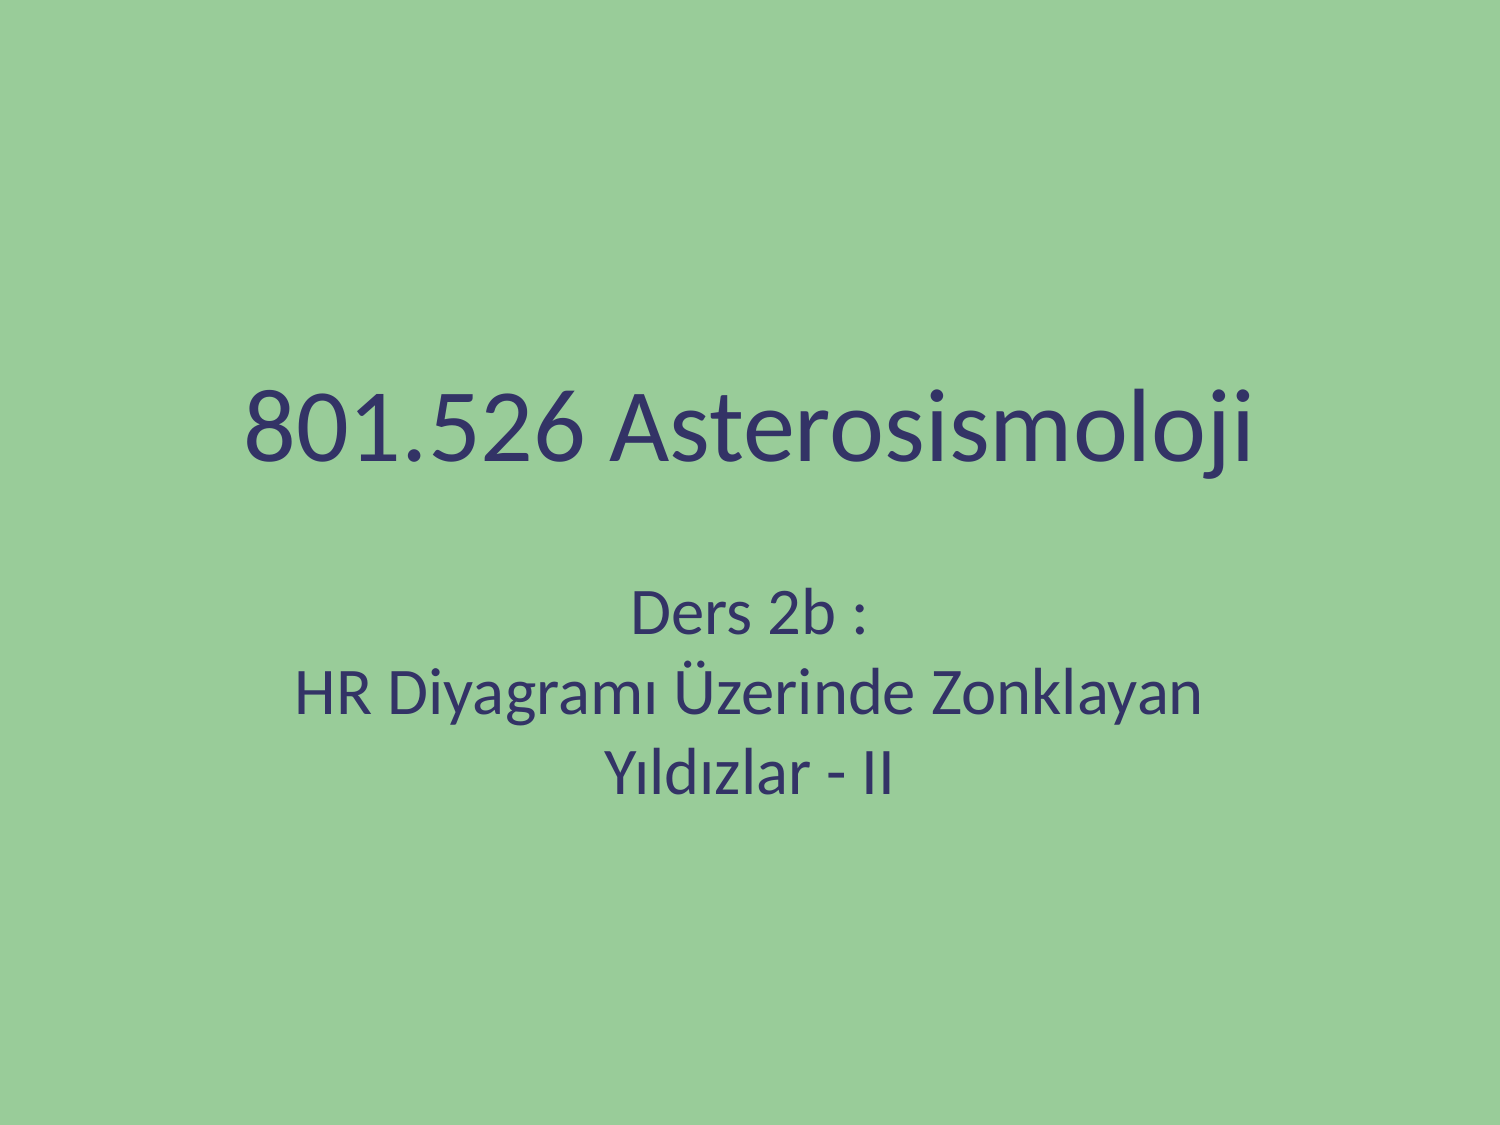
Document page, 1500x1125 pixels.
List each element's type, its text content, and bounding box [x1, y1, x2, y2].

subtitle Ders 2b : HR Diyagramı Üzerinde Zonklayan Yıldızlar - II [225, 560, 1275, 849]
title 801.526 Asterosismoloji [112, 349, 1388, 591]
